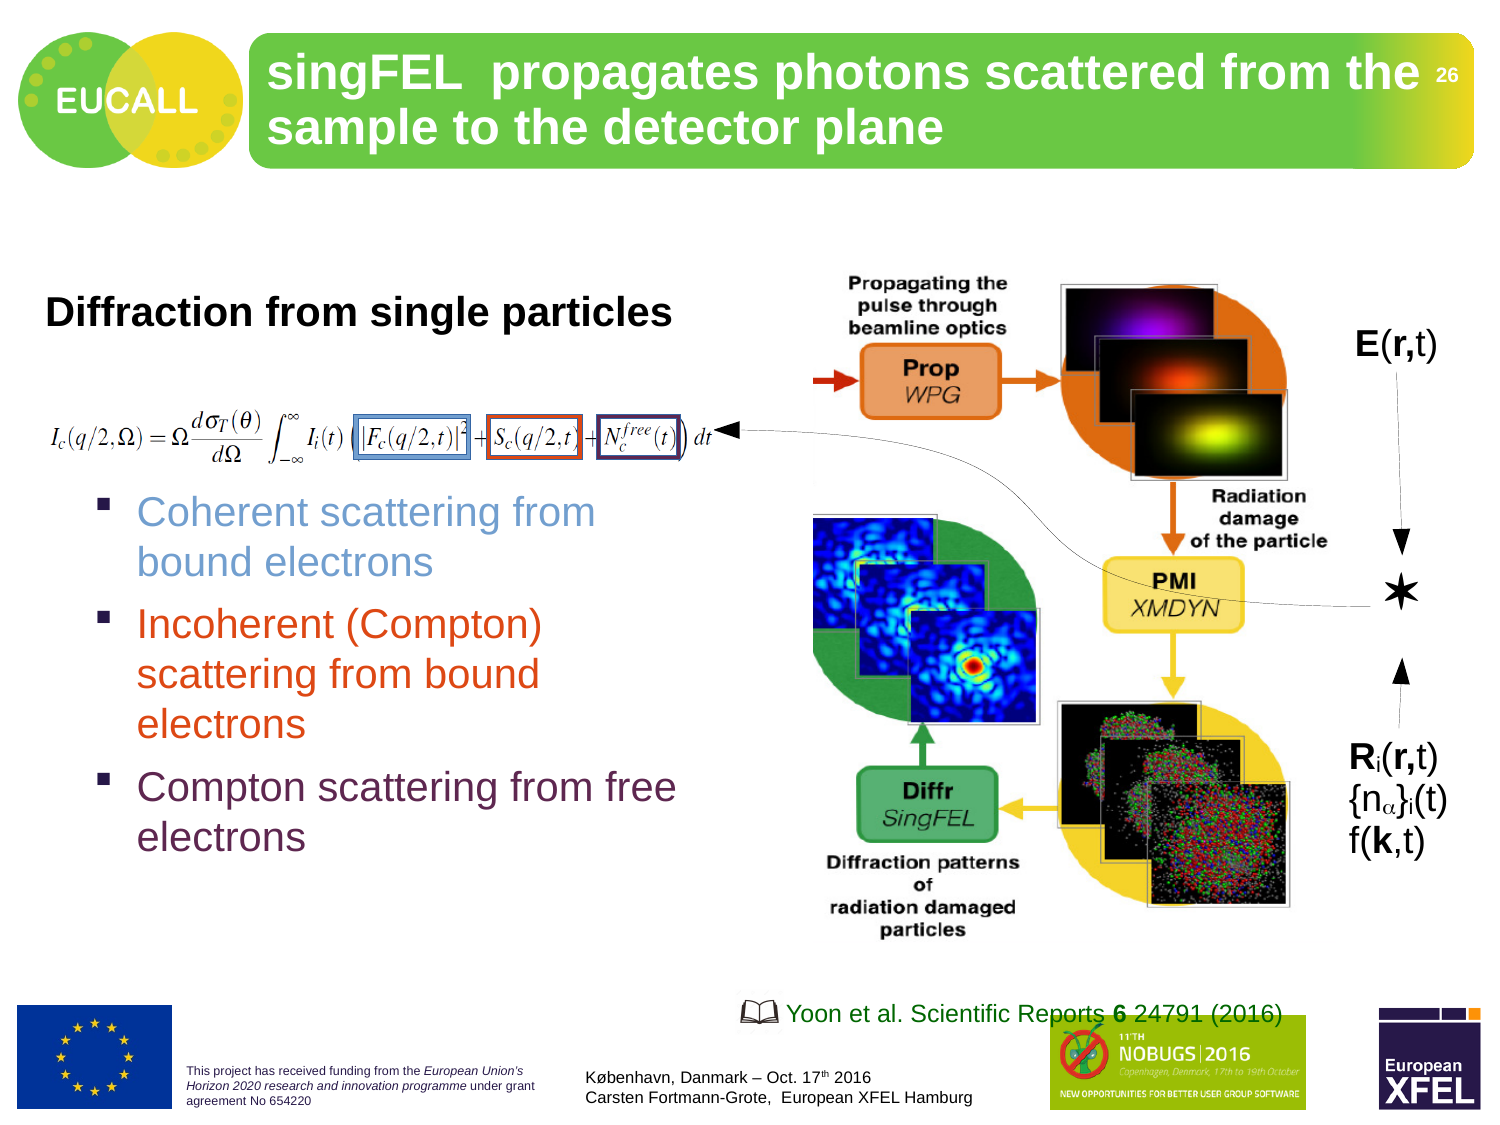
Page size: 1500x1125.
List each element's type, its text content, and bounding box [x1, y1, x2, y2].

picture [735, 989, 784, 1036]
text_box [486, 414, 583, 460]
text_box E(r,t) [1340, 314, 1453, 372]
picture [1376, 1005, 1483, 1112]
picture [17, 1005, 172, 1109]
text_box [353, 414, 471, 460]
text_box Yoon et al. Scientific Reports 6 24791 (2016) [784, 991, 1306, 1036]
picture [1050, 1036, 1306, 1110]
list Diffraction from single particles Coherent scattering from bound electrons Incoherent (Compton) scattering from bound electrons Compton scattering from free electrons [45, 470, 706, 889]
picture [18, 32, 243, 168]
text_box Ri(r,t) {na}i(t) f(k,t) [1334, 728, 1464, 900]
picture [813, 433, 1336, 943]
list Diffraction from single particles Coherent scattering from bound electrons Incoherent (Compton) scattering from bound electrons Compton scattering from free electrons [45, 285, 706, 389]
picture [813, 254, 1336, 606]
text_box [596, 414, 681, 460]
title singFEL propagates photons scattered from the sample to the detector plane [266, 43, 1482, 156]
text_box * [1370, 555, 1435, 658]
picture [30, 389, 714, 470]
